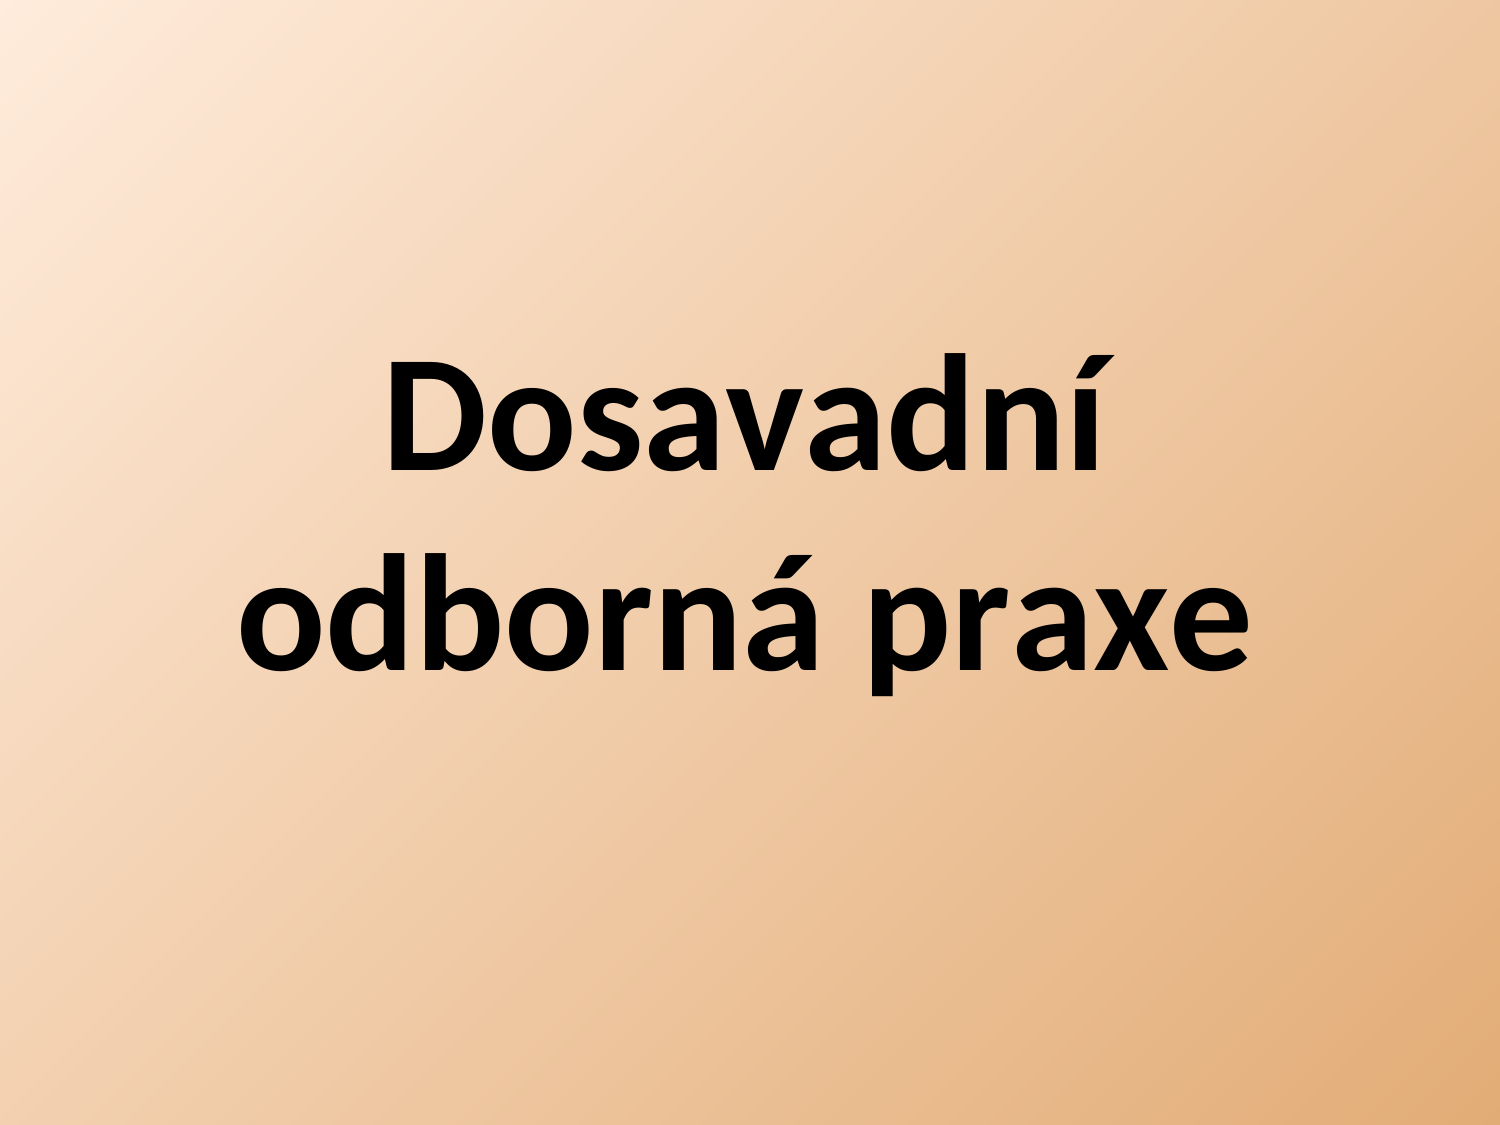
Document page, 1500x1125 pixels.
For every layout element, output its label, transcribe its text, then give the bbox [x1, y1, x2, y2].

title Dosavadní odborná praxe [70, 296, 1421, 712]
